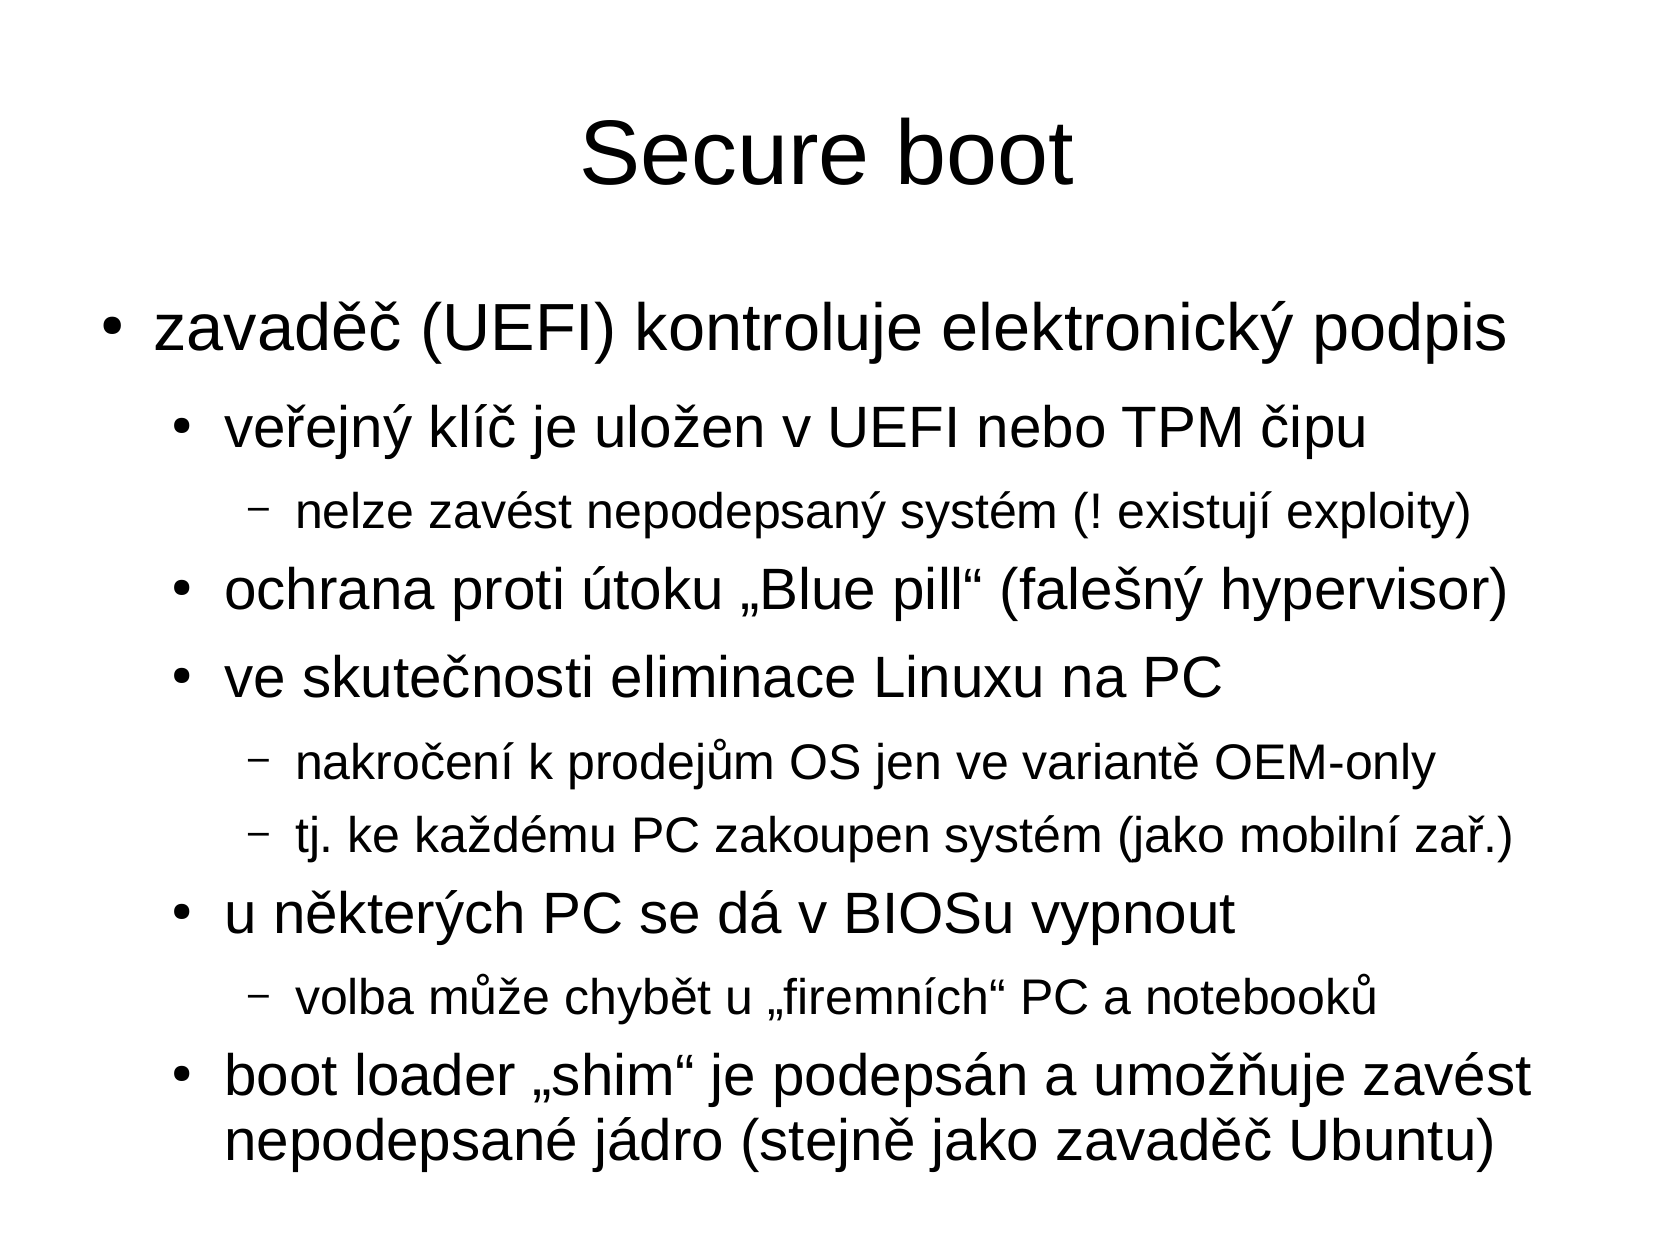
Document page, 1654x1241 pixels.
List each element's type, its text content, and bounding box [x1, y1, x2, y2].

list zavaděč (UEFI) kontroluje elektronický podpis veřejný klíč je uložen v UEFI nebo TPM čipu nelze zavést nepodepsaný systém (! existují exploity) ochrana proti útoku „Blue pill“ (falešný hypervisor) ve skutečnosti eliminace Linuxu na PC nakročení k prodejům OS jen ve variantě OEM-only tj. ke každému PC zakoupen systém (jako mobilní zař.) u některých PC se dá v BIOSu vypnout volba může chybět u „firemních“ PC a notebooků boot loader „shim“ je podepsán a umožňuje zavést nepodepsané jádro (stejně jako zavaděč Ubuntu) [82, 290, 1571, 1174]
title Secure boot [82, 49, 1571, 257]
